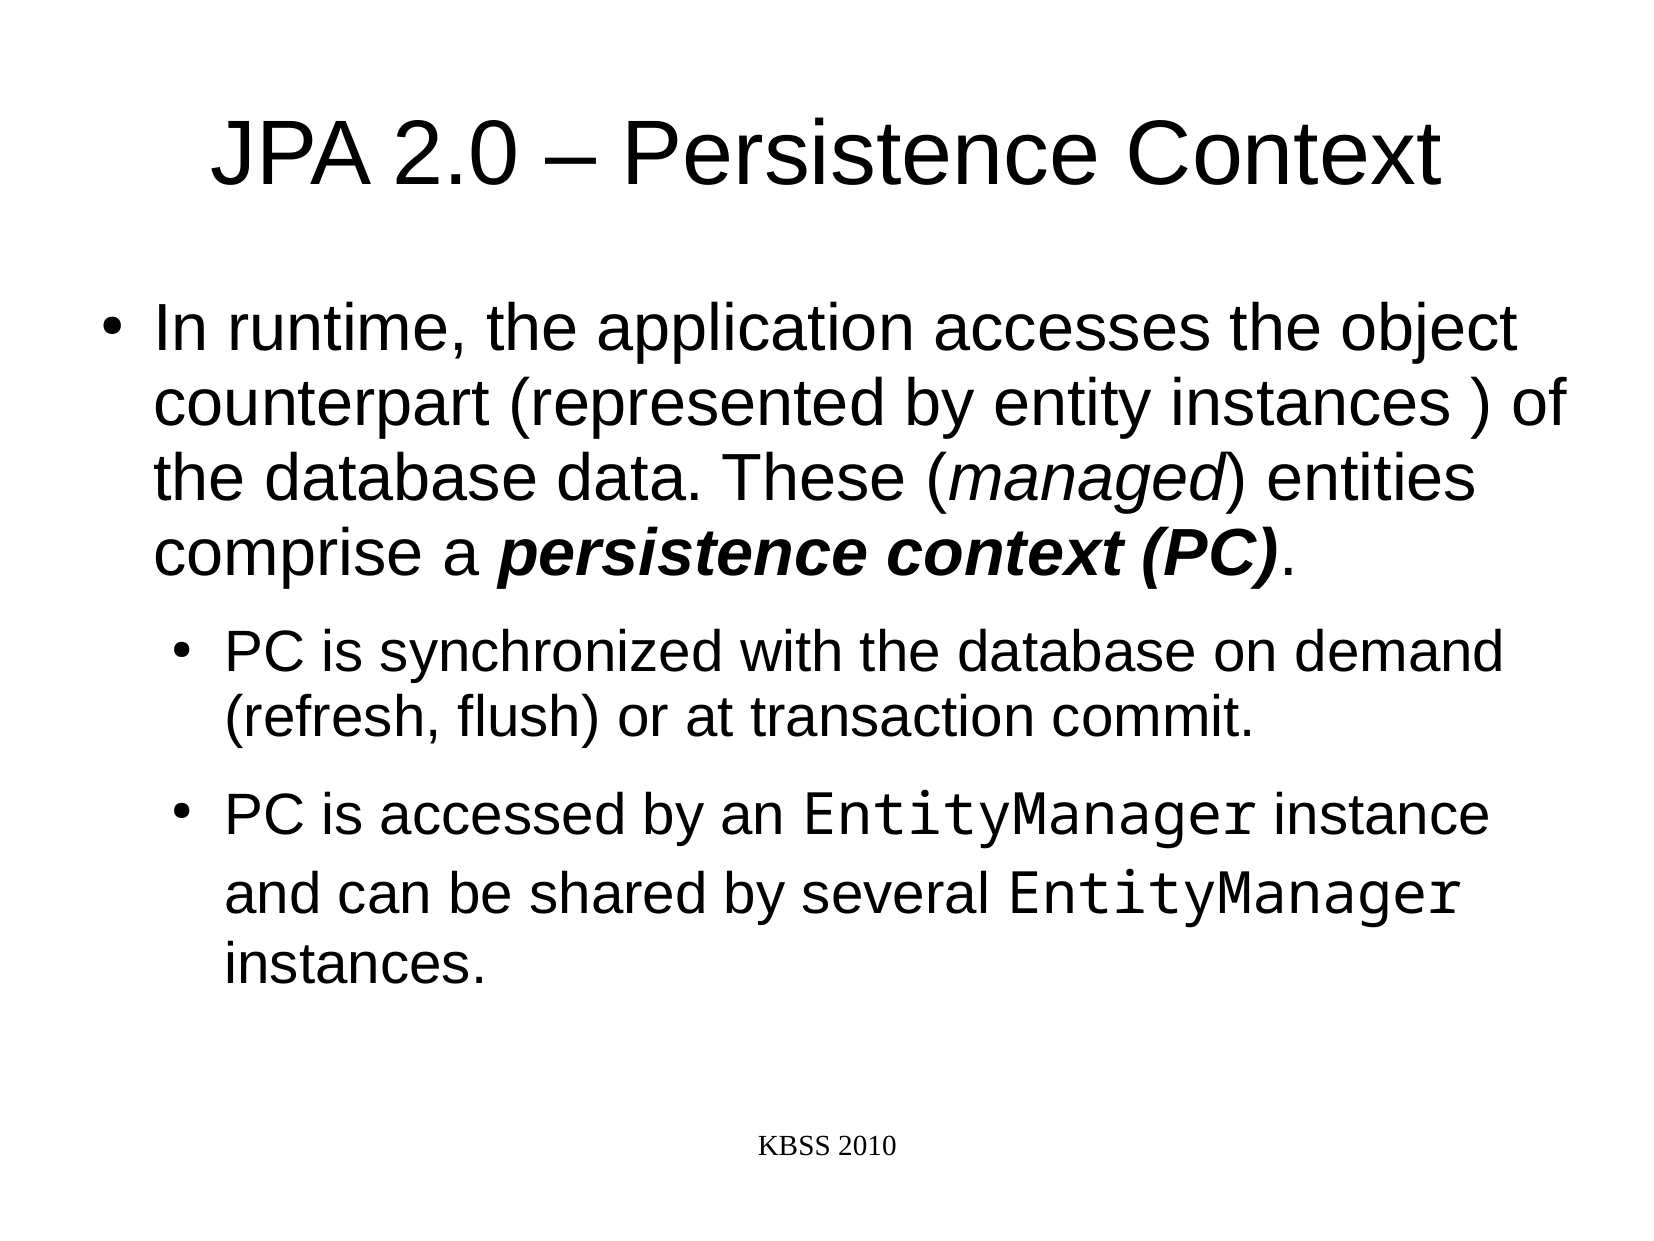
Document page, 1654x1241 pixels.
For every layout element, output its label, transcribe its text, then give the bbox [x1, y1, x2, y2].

title JPA 2.0 – Persistence Context [82, 49, 1571, 257]
list In runtime, the application accesses the object counterpart (represented by entity instances ) of the database data. These (managed) entities comprise a persistence context (PC). PC is synchronized with the database on demand (refresh, flush) or at transaction commit. PC is accessed by an EntityManager instance and can be shared by several EntityManager instances. [82, 290, 1571, 1109]
